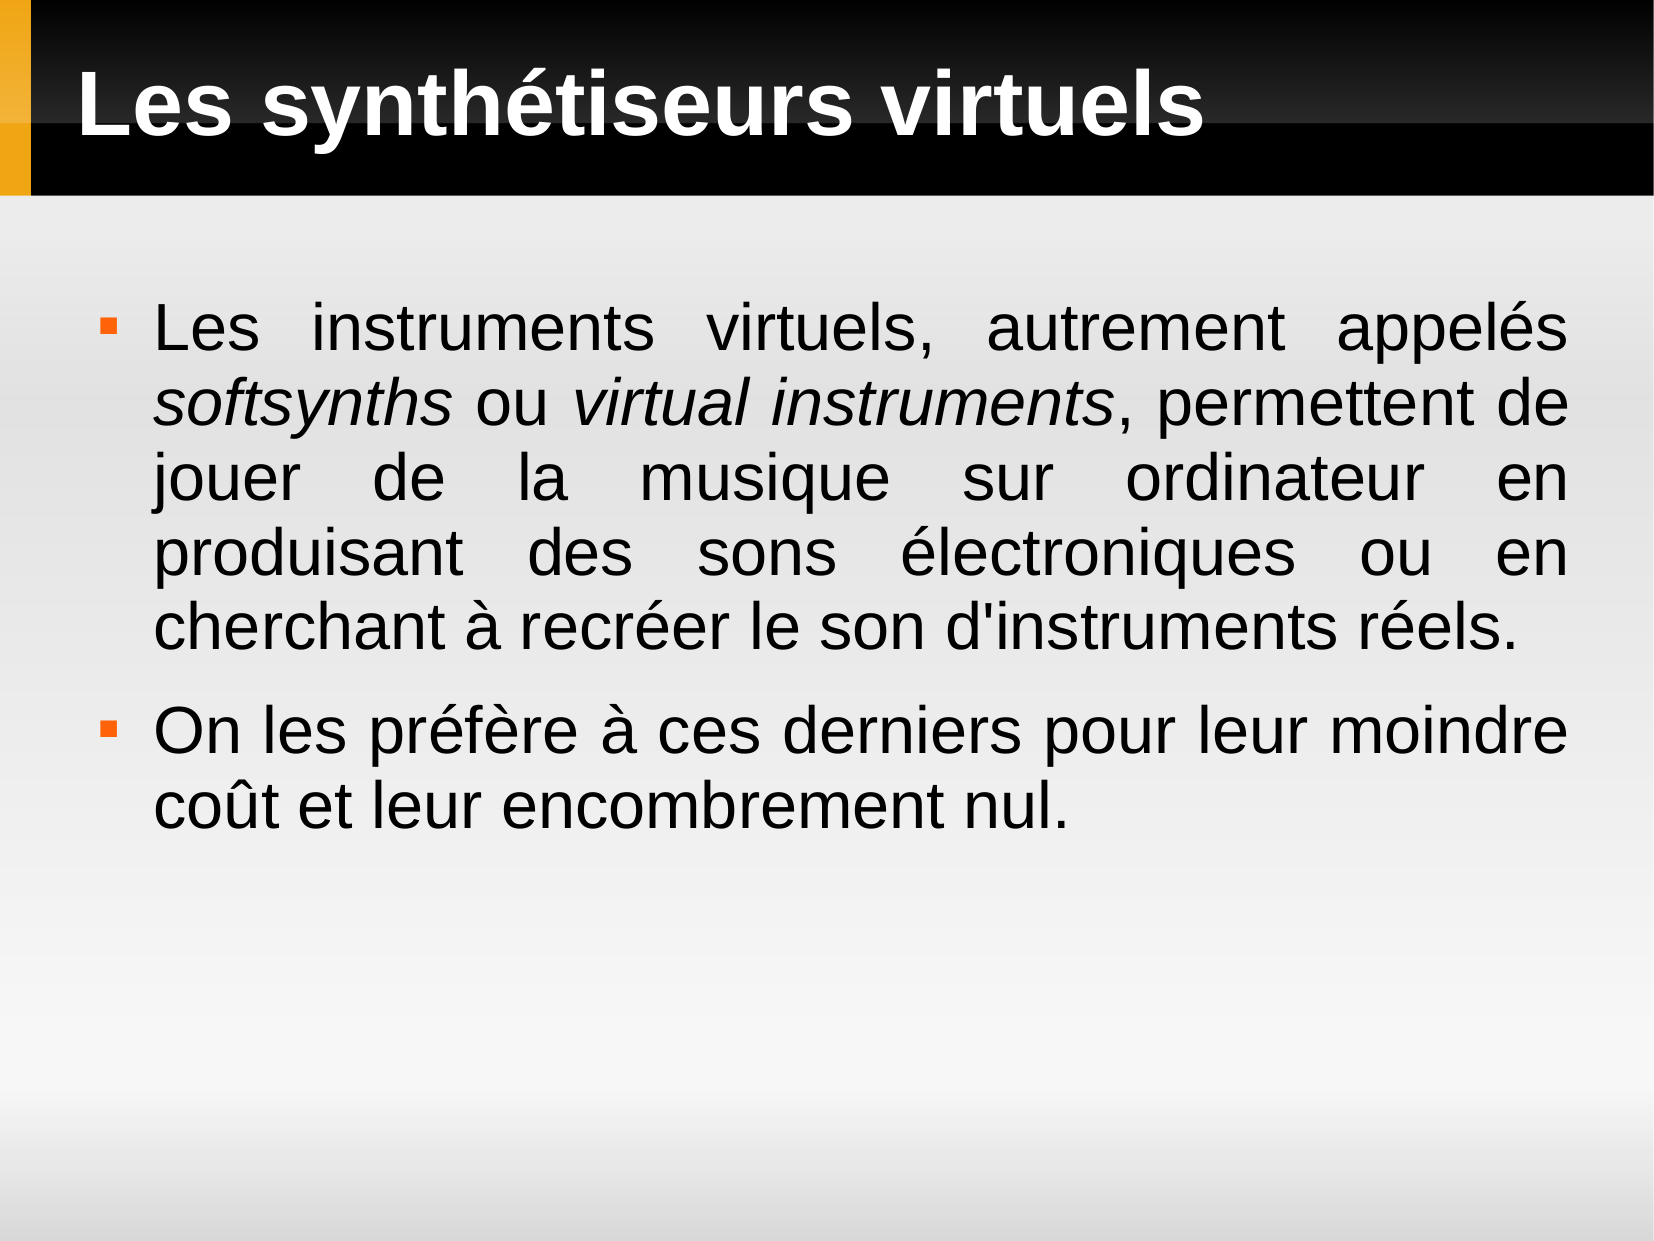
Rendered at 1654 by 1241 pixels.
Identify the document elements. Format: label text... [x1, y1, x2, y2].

title Les synthétiseurs virtuels [76, 0, 1565, 208]
picture [0, 0, 1654, 1241]
list Les instruments virtuels, autrement appelés softsynths ou virtual instruments, permettent de jouer de la musique sur ordinateur en produisant des sons électroniques ou en cherchant à recréer le son d'instruments réels. On les préfère à ces derniers pour leur moindre coût et leur encombrement nul. [82, 290, 1571, 1109]
